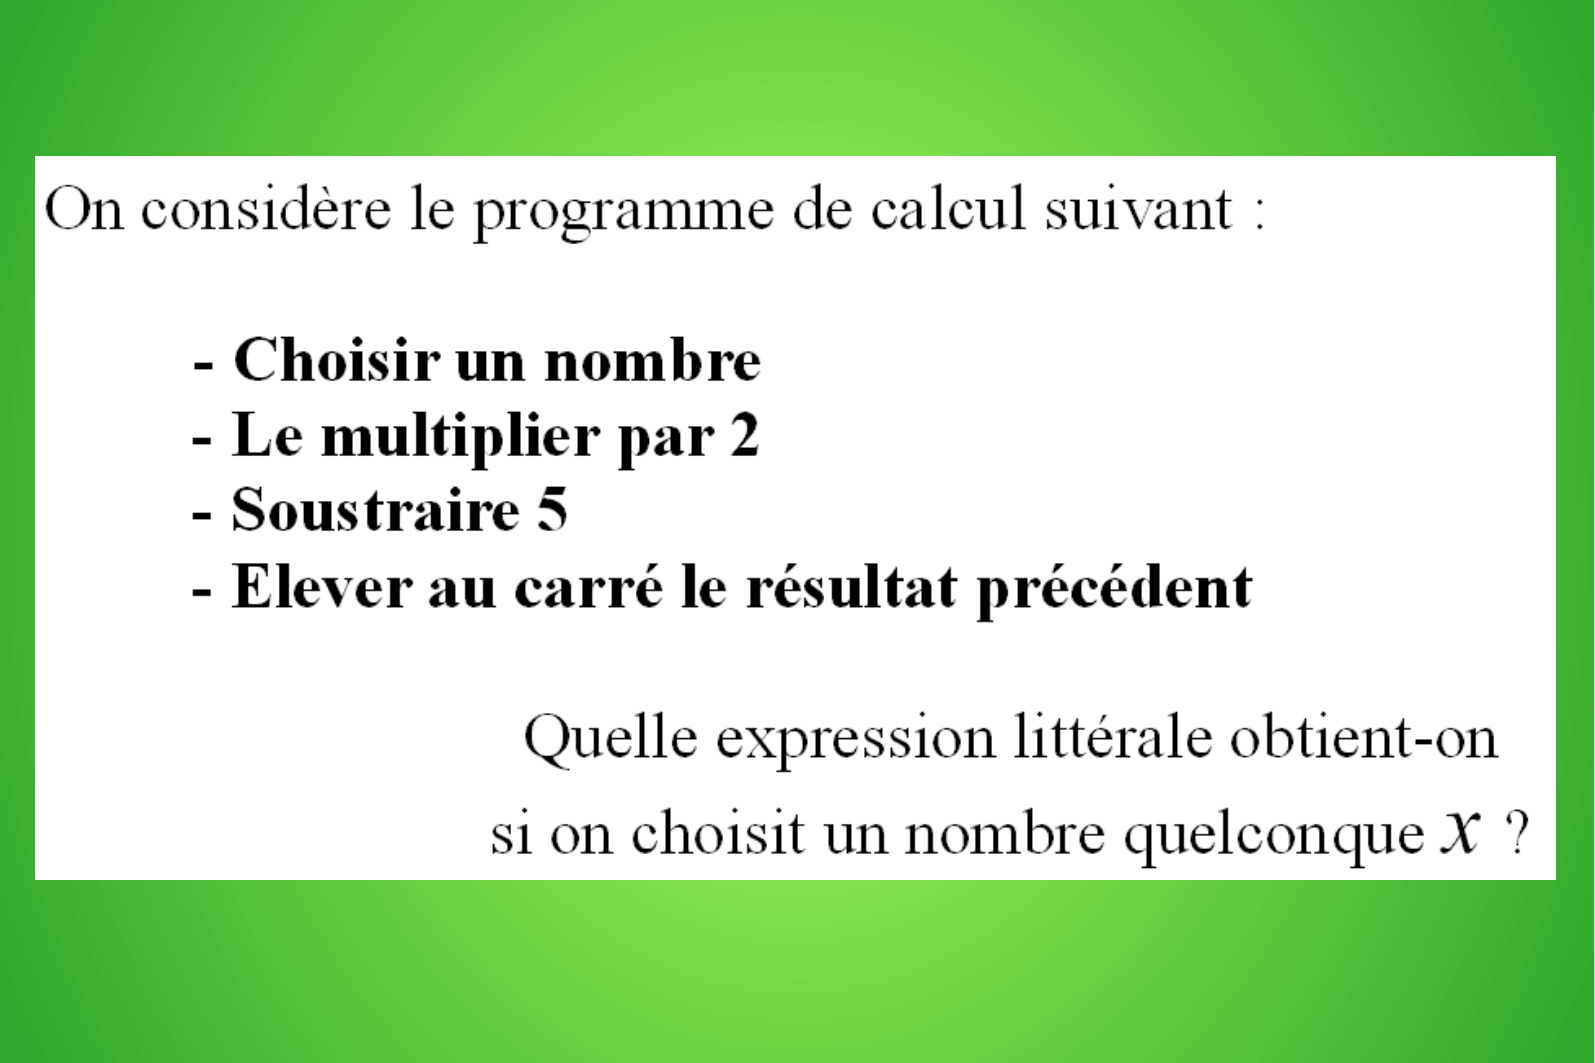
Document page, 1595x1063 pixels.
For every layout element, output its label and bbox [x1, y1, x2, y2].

picture [0, 0, 1595, 1063]
title [123, 29, 1536, 156]
